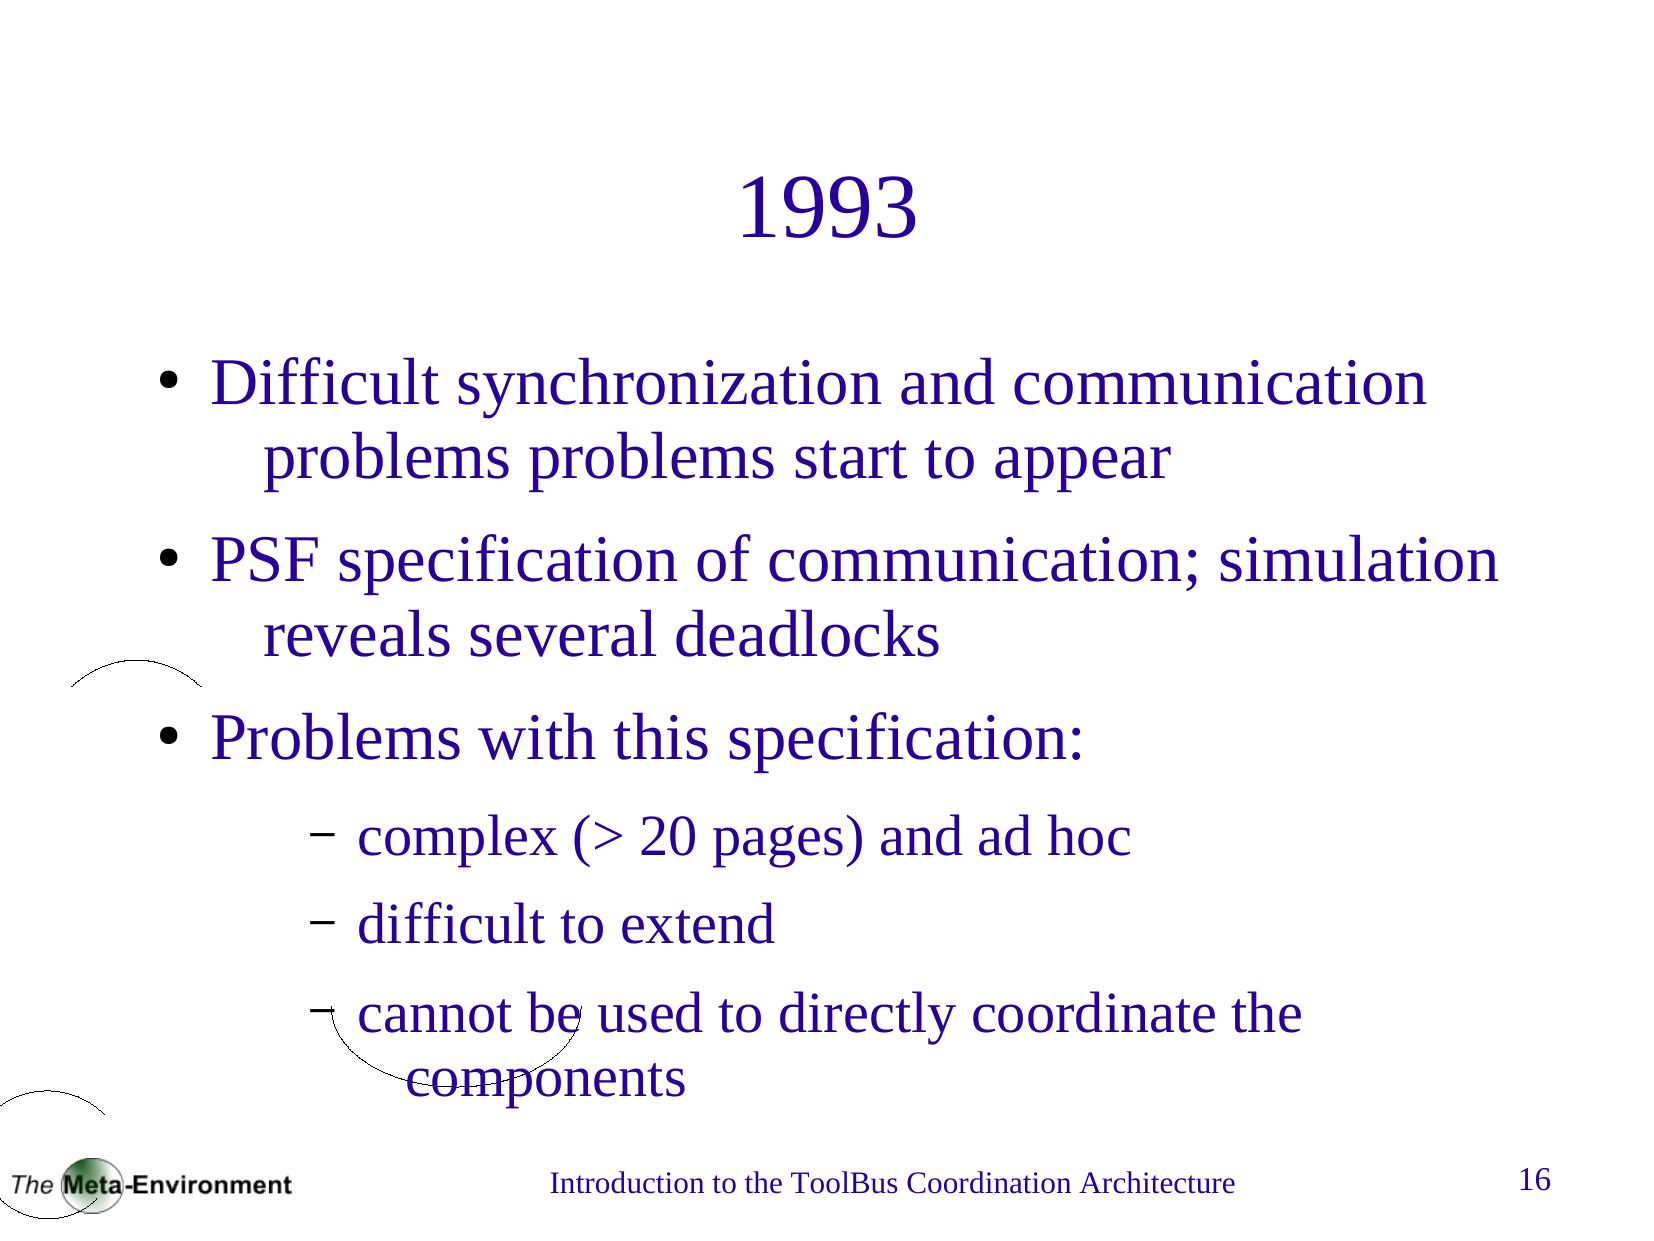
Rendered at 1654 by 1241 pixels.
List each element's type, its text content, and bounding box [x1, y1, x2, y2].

list Difficult synchronization and communication problems problems start to appear PSF specification of communication; simulation reveals several deadlocks Problems with this specification: complex (> 20 pages) and ad hoc difficult to extend cannot be used to directly coordinate the components [121, 344, 1534, 1127]
title 1993 [121, 102, 1534, 311]
picture [12, 1158, 292, 1214]
